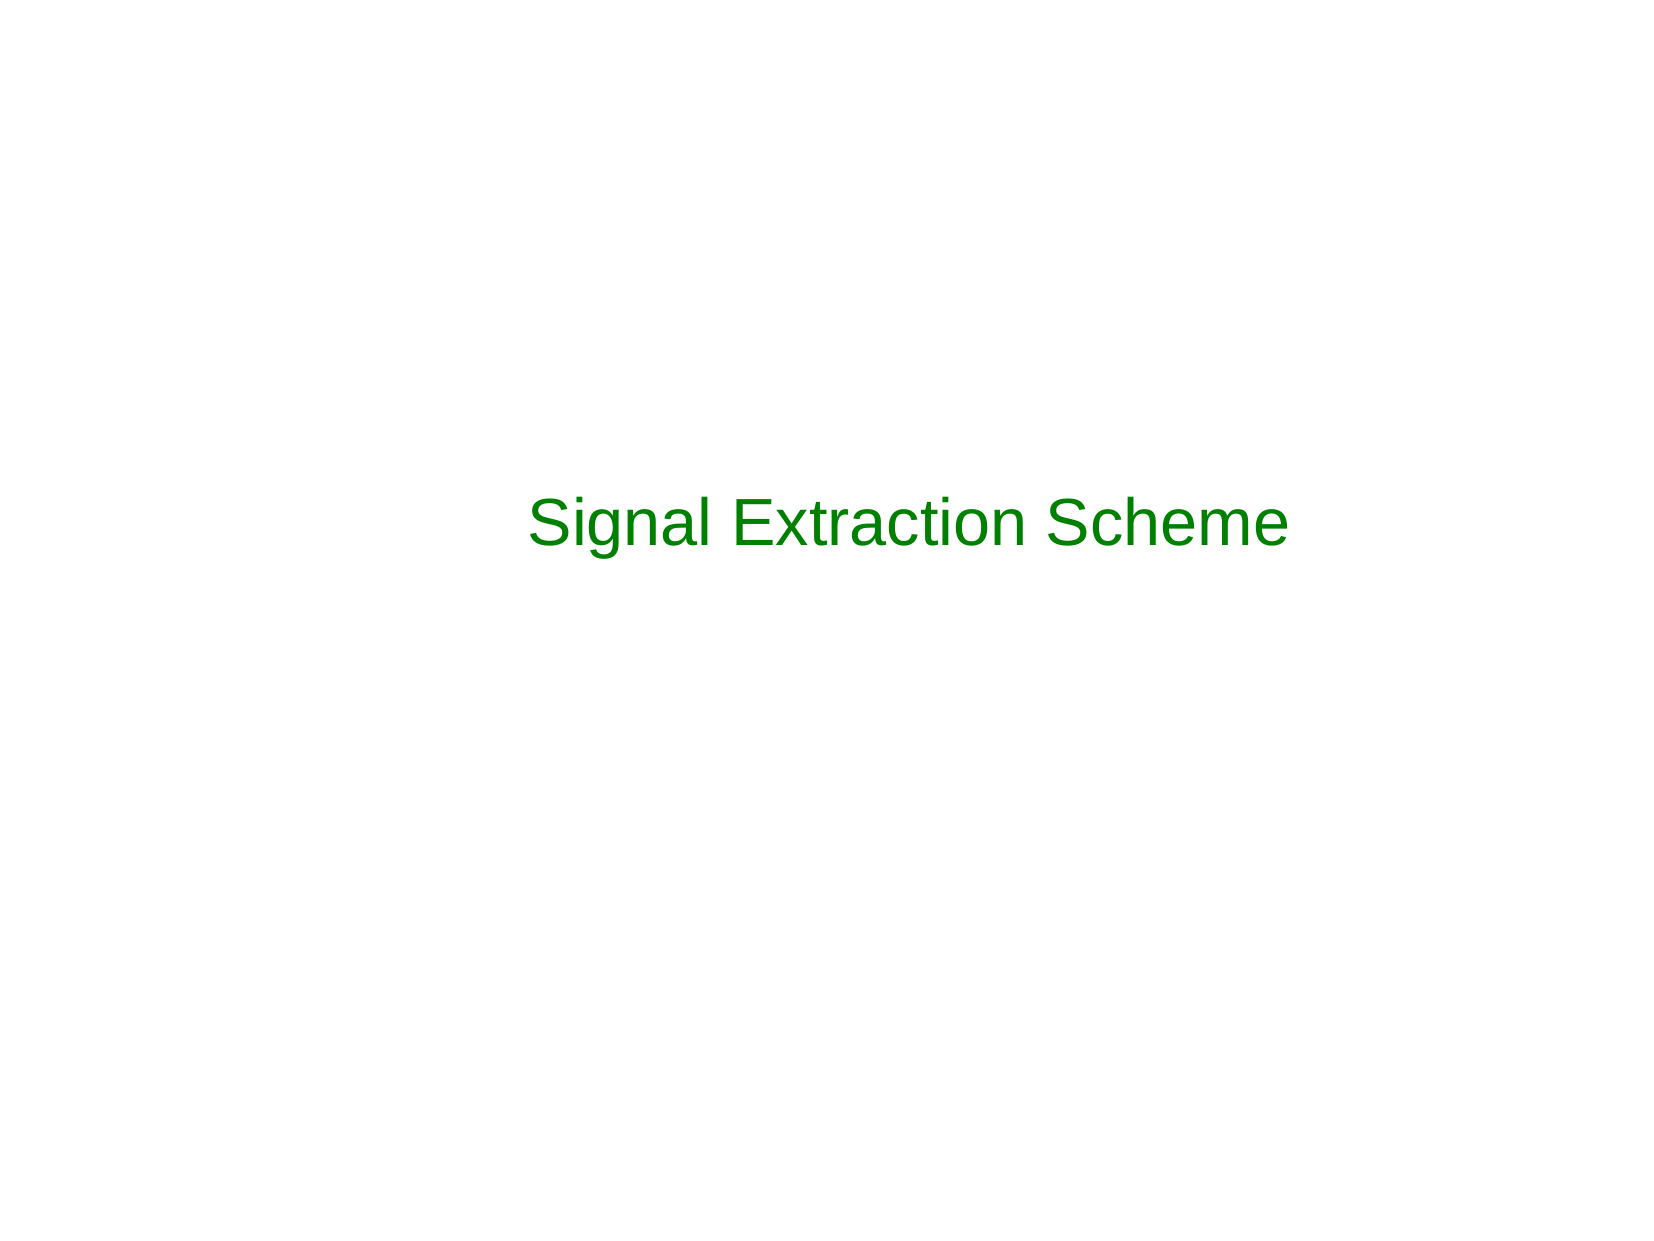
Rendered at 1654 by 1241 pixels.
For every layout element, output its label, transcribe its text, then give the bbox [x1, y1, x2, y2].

text_box Signal Extraction Scheme [513, 477, 1308, 568]
